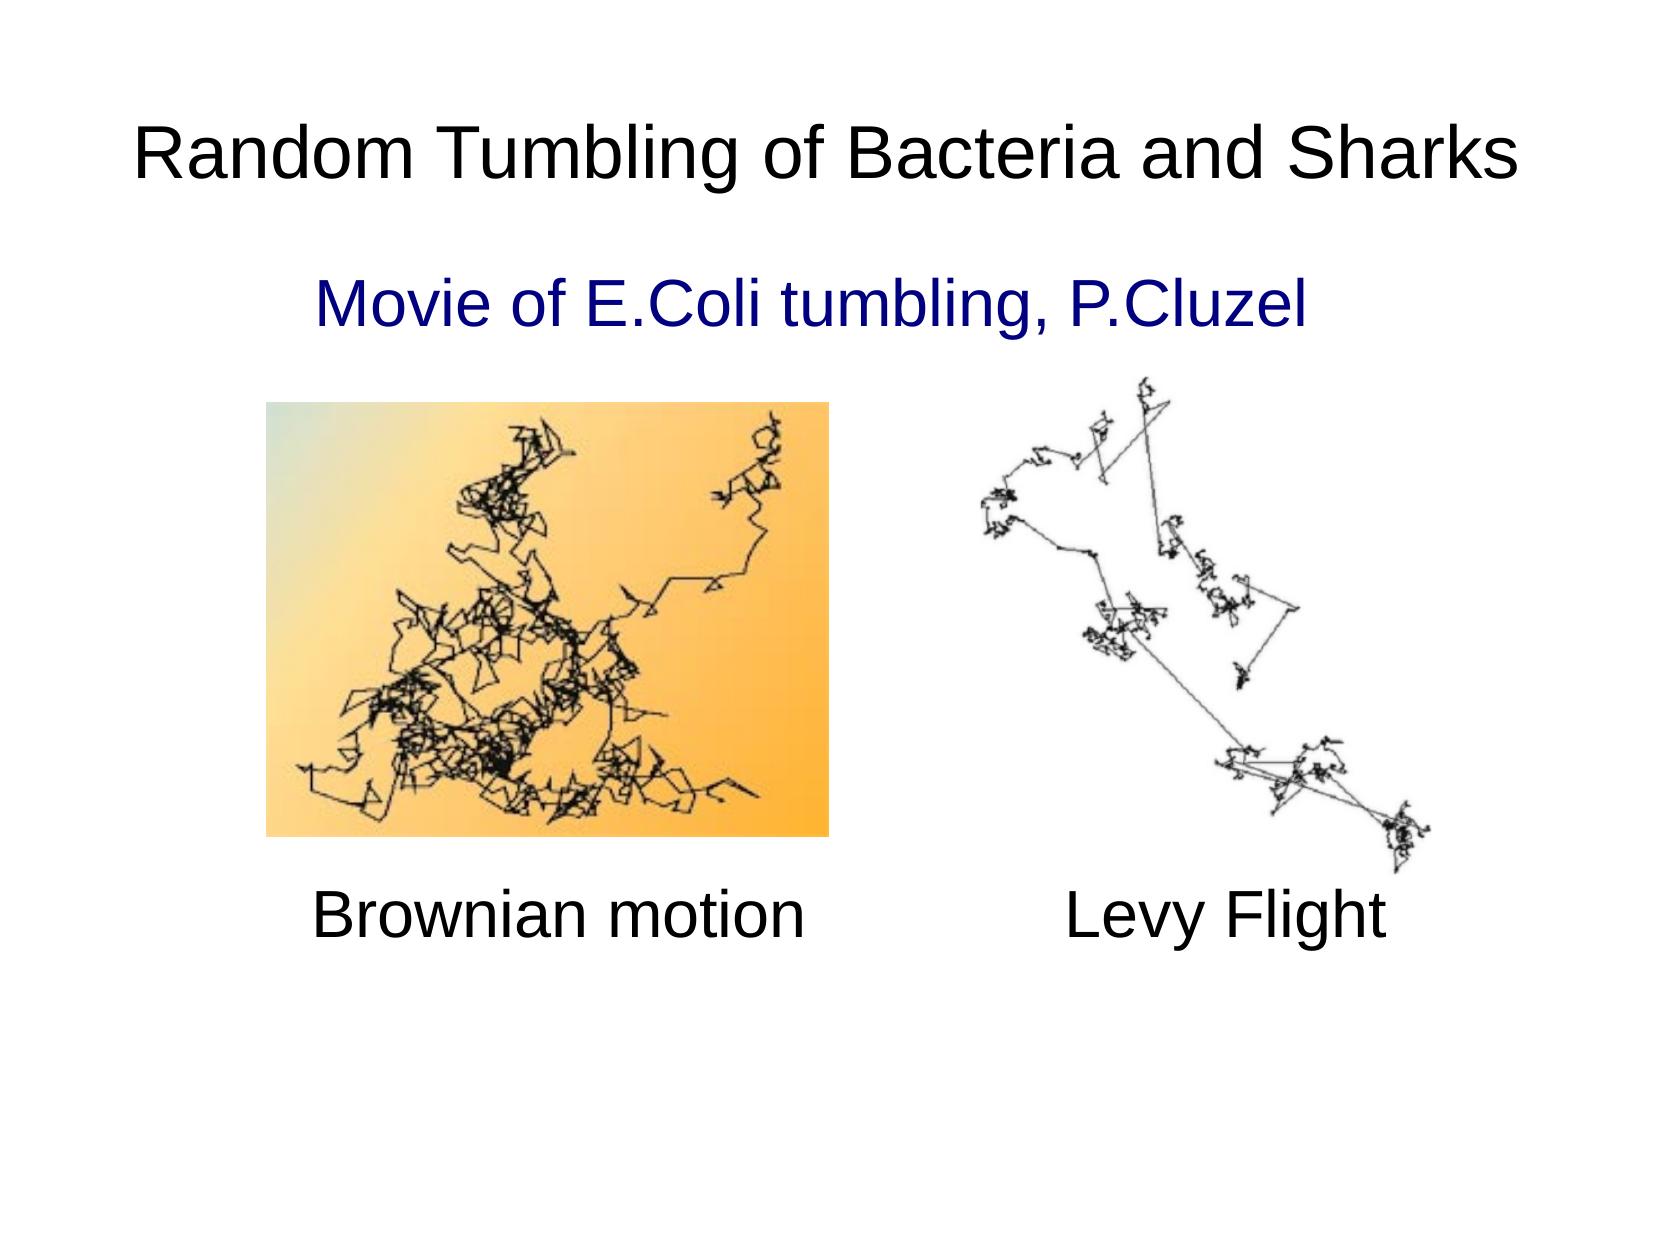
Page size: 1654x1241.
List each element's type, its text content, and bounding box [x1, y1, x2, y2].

picture [975, 366, 1463, 901]
text_box Movie of E.Coli tumbling, P.Cluzel [300, 258, 1327, 349]
title Random Tumbling of Bacteria and Sharks [82, 56, 1571, 250]
picture [266, 402, 829, 837]
text_box Brownian motion Levy Flight [296, 869, 1406, 960]
